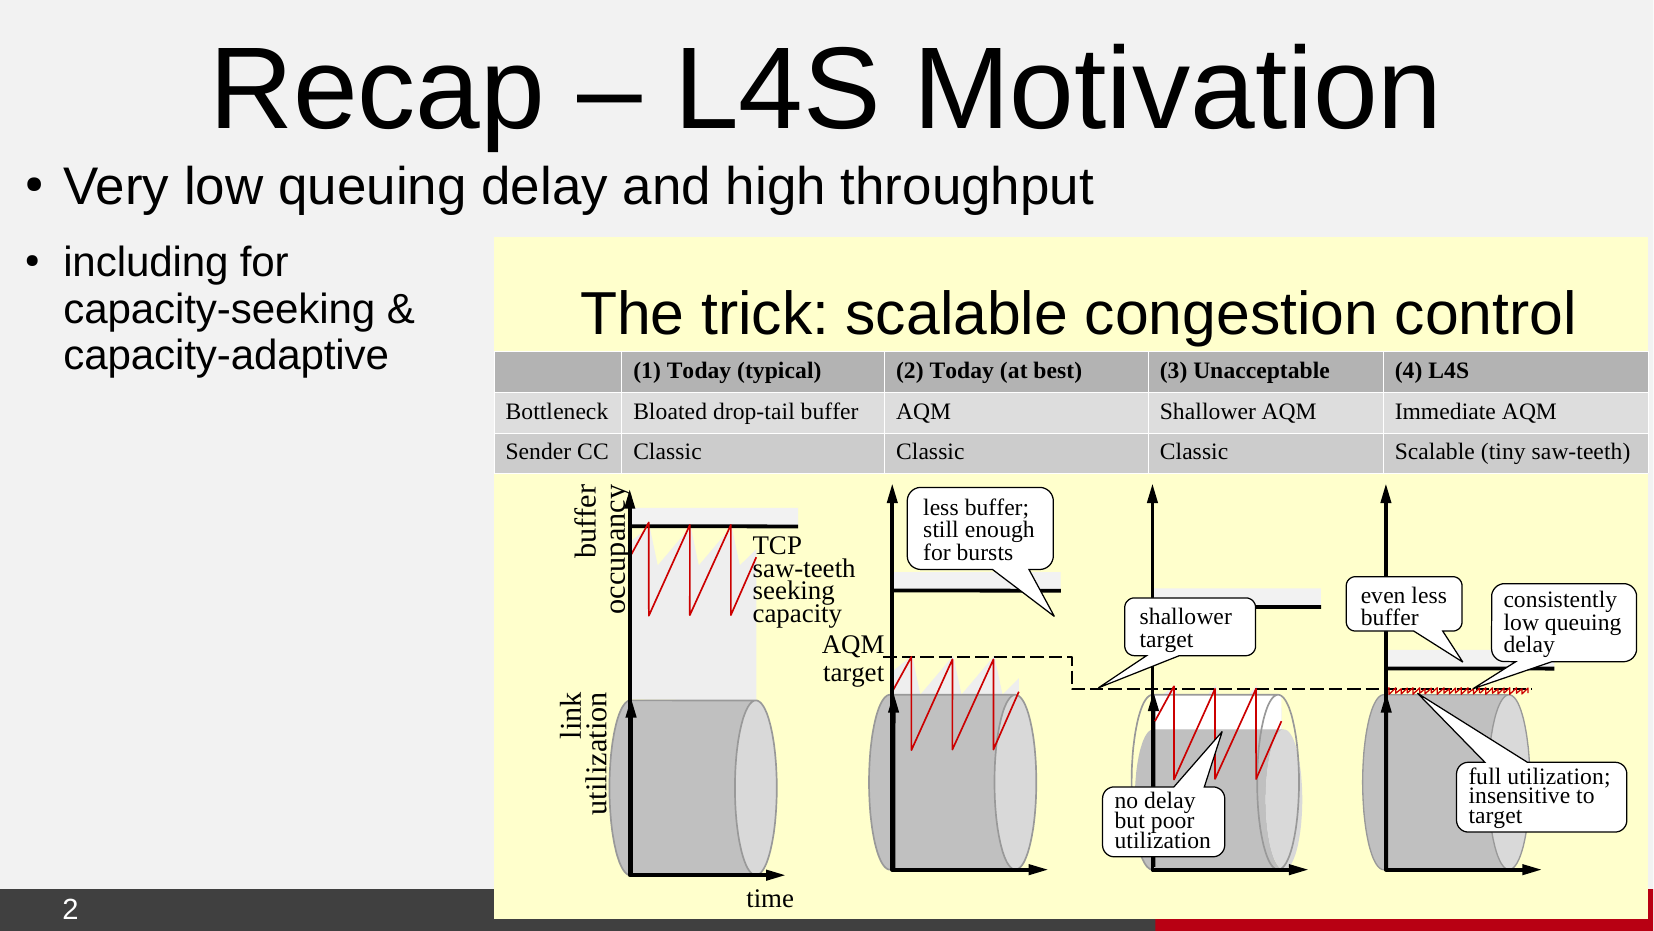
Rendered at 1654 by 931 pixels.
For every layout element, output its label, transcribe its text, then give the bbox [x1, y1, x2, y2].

list Very low queuing delay and high throughput including for capacity-seeking & capacity-adaptive [12, 156, 1526, 440]
title Recap – L4S Motivation [82, 11, 1571, 167]
picture [493, 236, 1648, 919]
